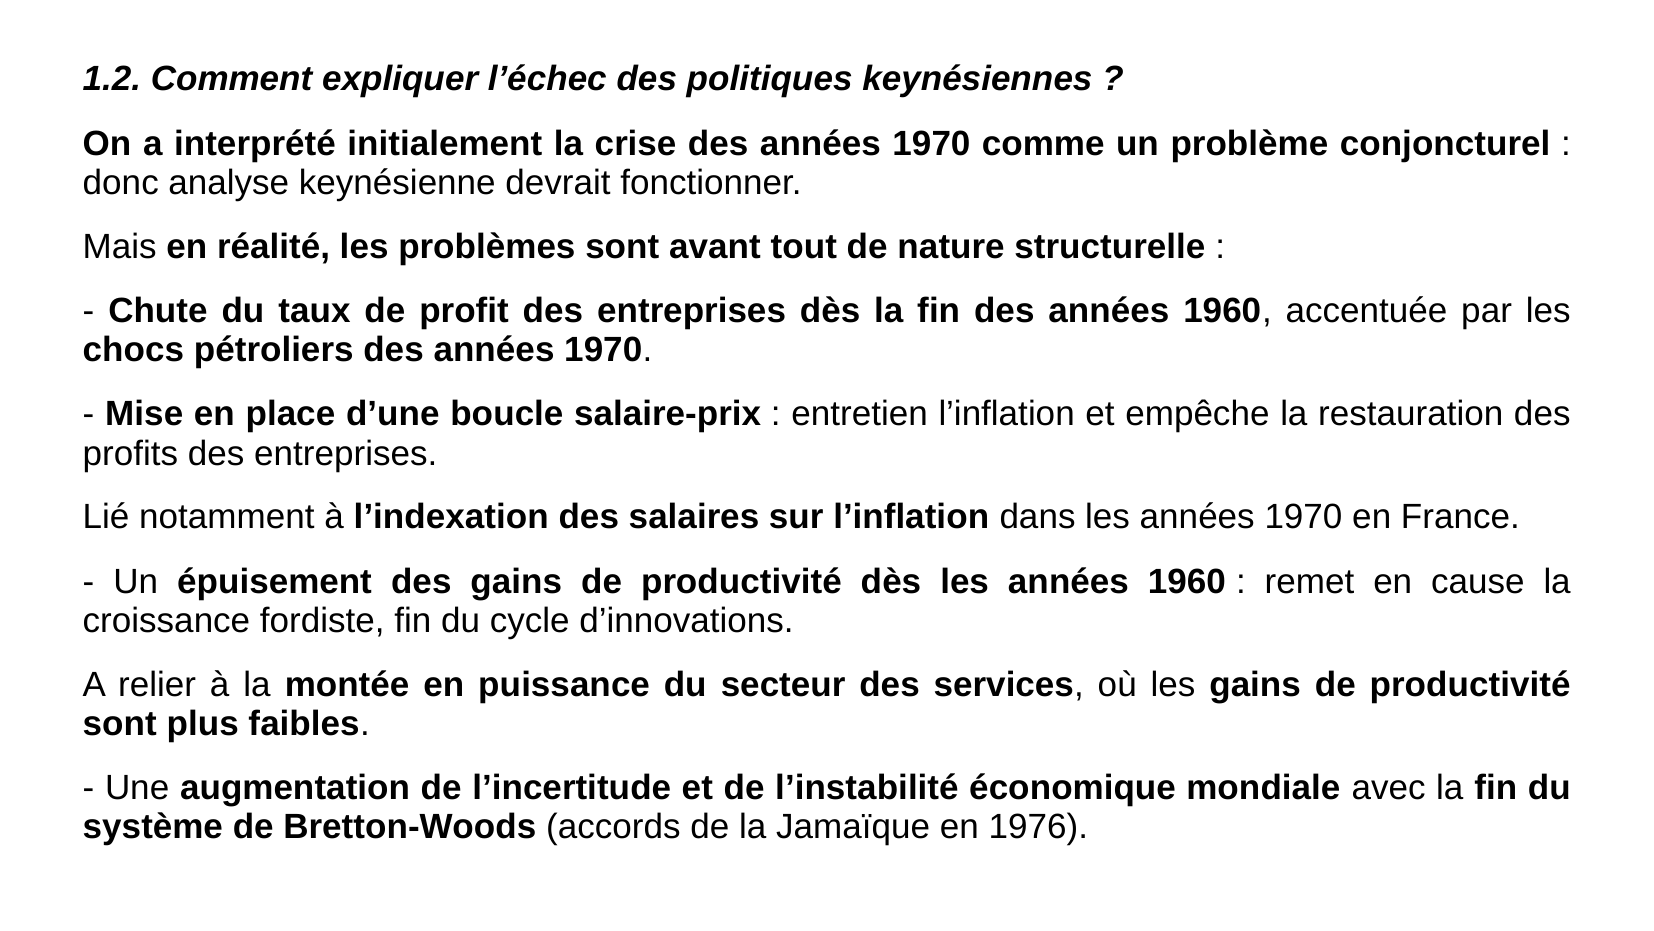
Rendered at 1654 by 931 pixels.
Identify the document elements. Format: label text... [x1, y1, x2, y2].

list 1.2. Comment expliquer l’échec des politiques keynésiennes ? On a interprété initialement la crise des années 1970 comme un problème conjoncturel : donc analyse keynésienne devrait fonctionner. Mais en réalité, les problèmes sont avant tout de nature structurelle : - Chute du taux de profit des entreprises dès la fin des années 1960, accentuée par les chocs pétroliers des années 1970. - Mise en place d’une boucle salaire-prix : entretien l’inflation et empêche la restauration des profits des entreprises. Lié notamment à l’indexation des salaires sur l’inflation dans les années 1970 en France. - Un épuisement des gains de productivité dès les années 1960 : remet en cause la croissance fordiste, fin du cycle d’innovations. A relier à la montée en puissance du secteur des services, où les gains de productivité sont plus faibles. - Une augmentation de l’incertitude et de l’instabilité économique mondiale avec la fin du système de Bretton-Woods (accords de la Jamaïque en 1976). [82, 59, 1571, 851]
